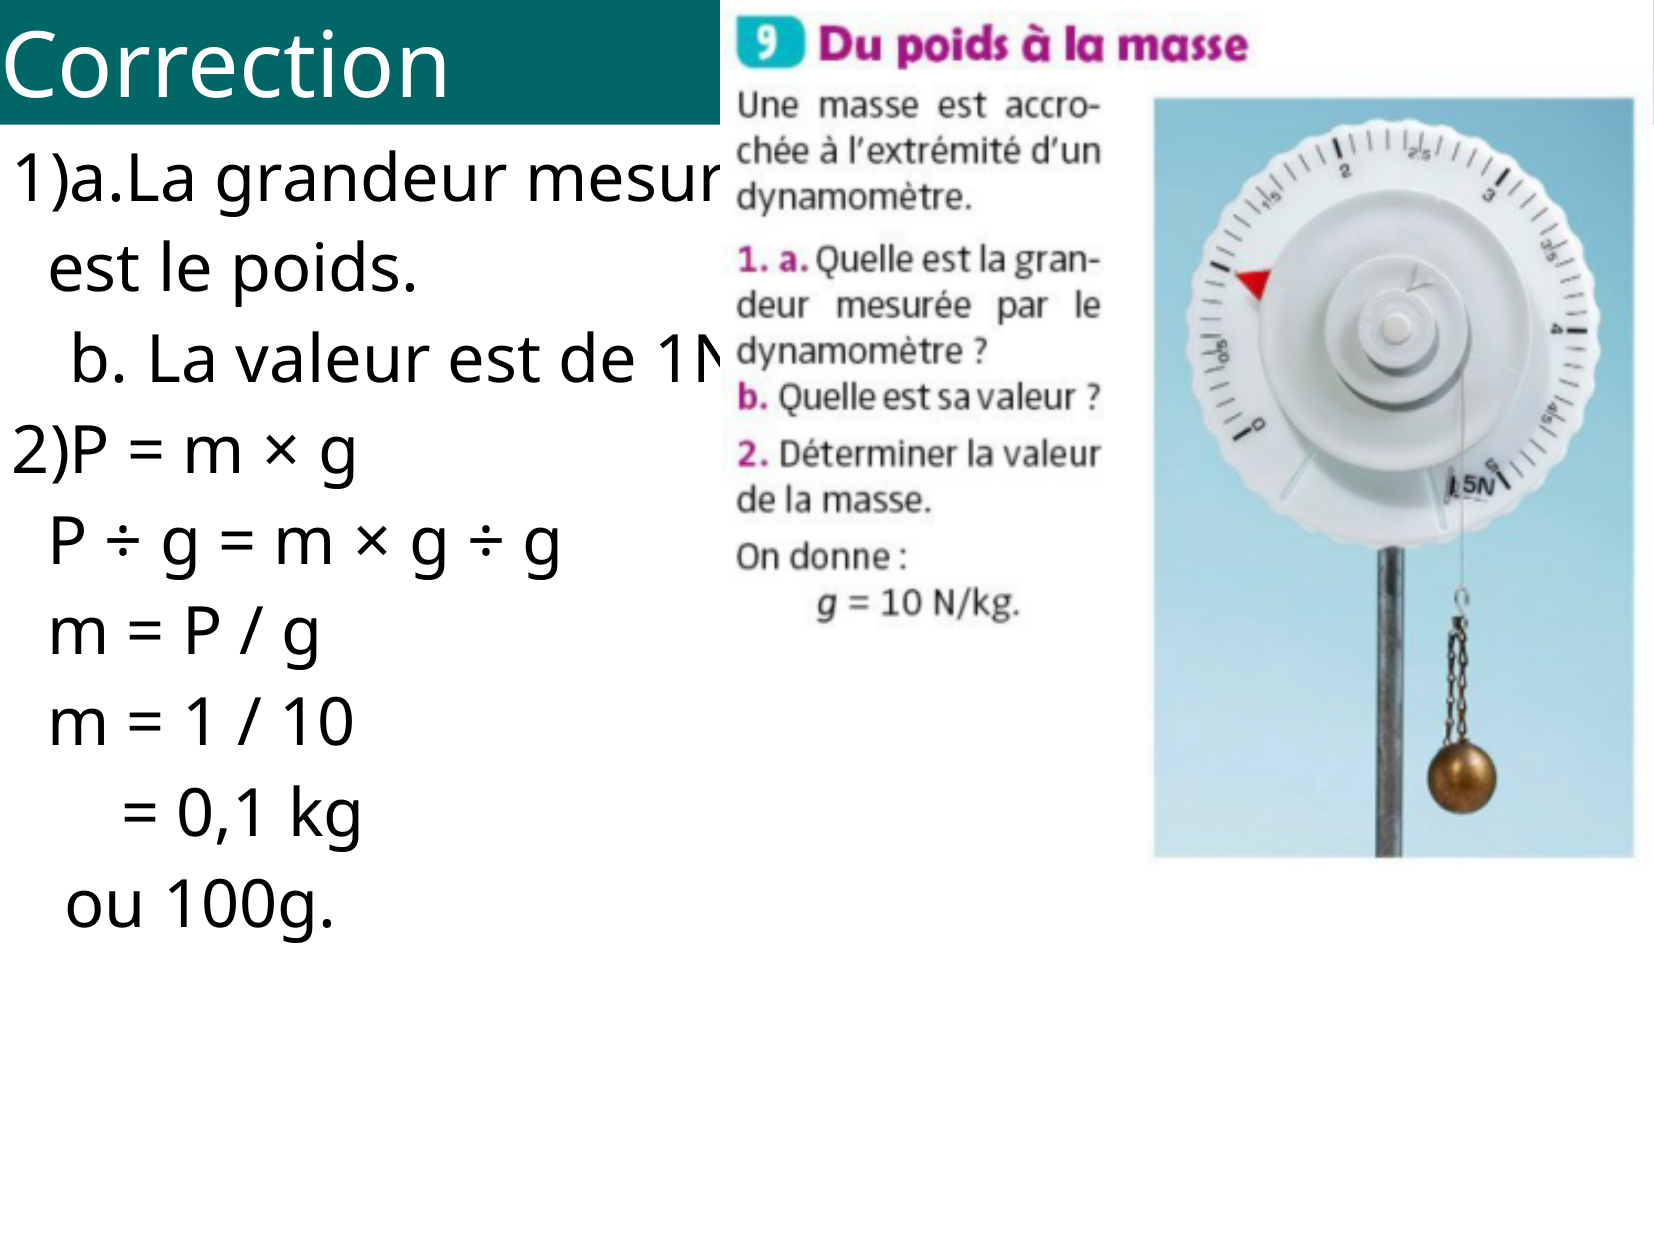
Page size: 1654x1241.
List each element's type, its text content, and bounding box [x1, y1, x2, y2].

title Correction [0, 4, 720, 120]
picture [720, 0, 1654, 886]
subtitle a.La grandeur mesurée est le poids. b. La valeur est de 1N. P = m × g P ÷ g = m × g ÷ g m = P / g m = 1 / 10 = 0,1 kg ou 100g. [11, 129, 1642, 1229]
